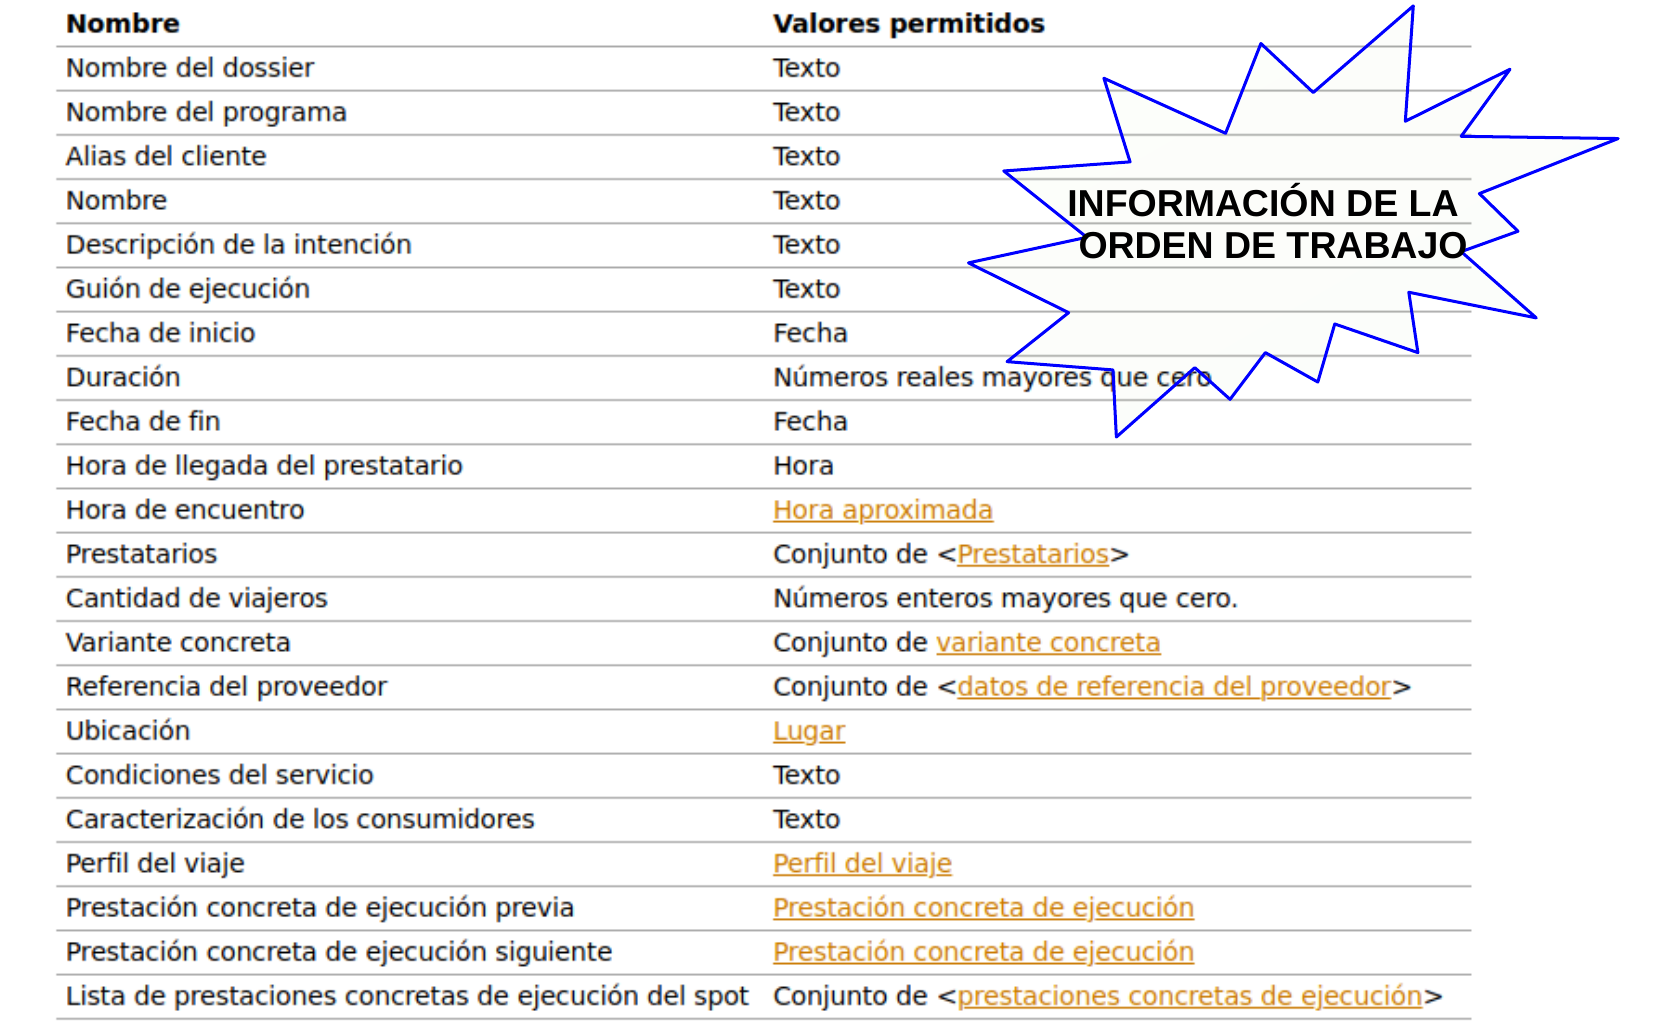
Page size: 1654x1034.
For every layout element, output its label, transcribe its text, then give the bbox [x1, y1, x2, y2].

picture [1463, 108, 1483, 136]
text_box INFORMACIÓN DE LA ORDEN DE TRABAJO [968, 5, 1619, 438]
picture [1464, 245, 1483, 269]
picture [1406, 11, 1483, 120]
picture [53, 11, 1483, 1022]
